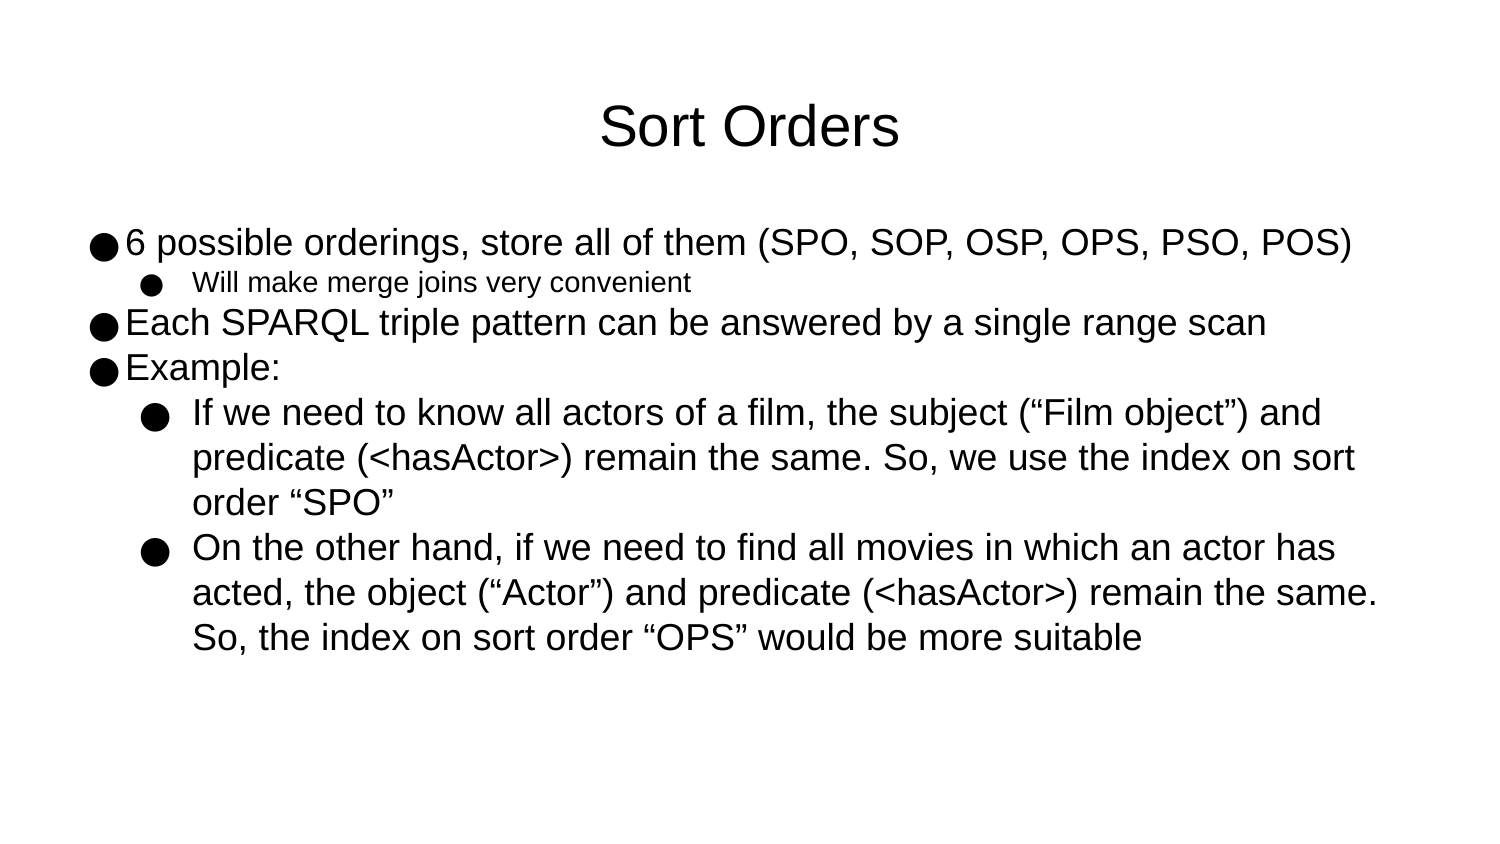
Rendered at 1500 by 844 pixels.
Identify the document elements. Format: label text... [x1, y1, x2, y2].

text_box 6 possible orderings, store all of them (SPO, SOP, OSP, OPS, PSO, POS) Will make merge joins very convenient Each SPARQL triple pattern can be answered by a single range scan Example: If we need to know all actors of a film, the subject (“Film object”) and predicate (<hasActor>) remain the same. So, we use the index on sort order “SPO” On the other hand, if we need to find all movies in which an actor has acted, the object (“Actor”) and predicate (<hasActor>) remain the same. So, the index on sort order “OPS” would be more suitable [35, 202, 1433, 764]
text_box Sort Orders [51, 72, 1449, 167]
